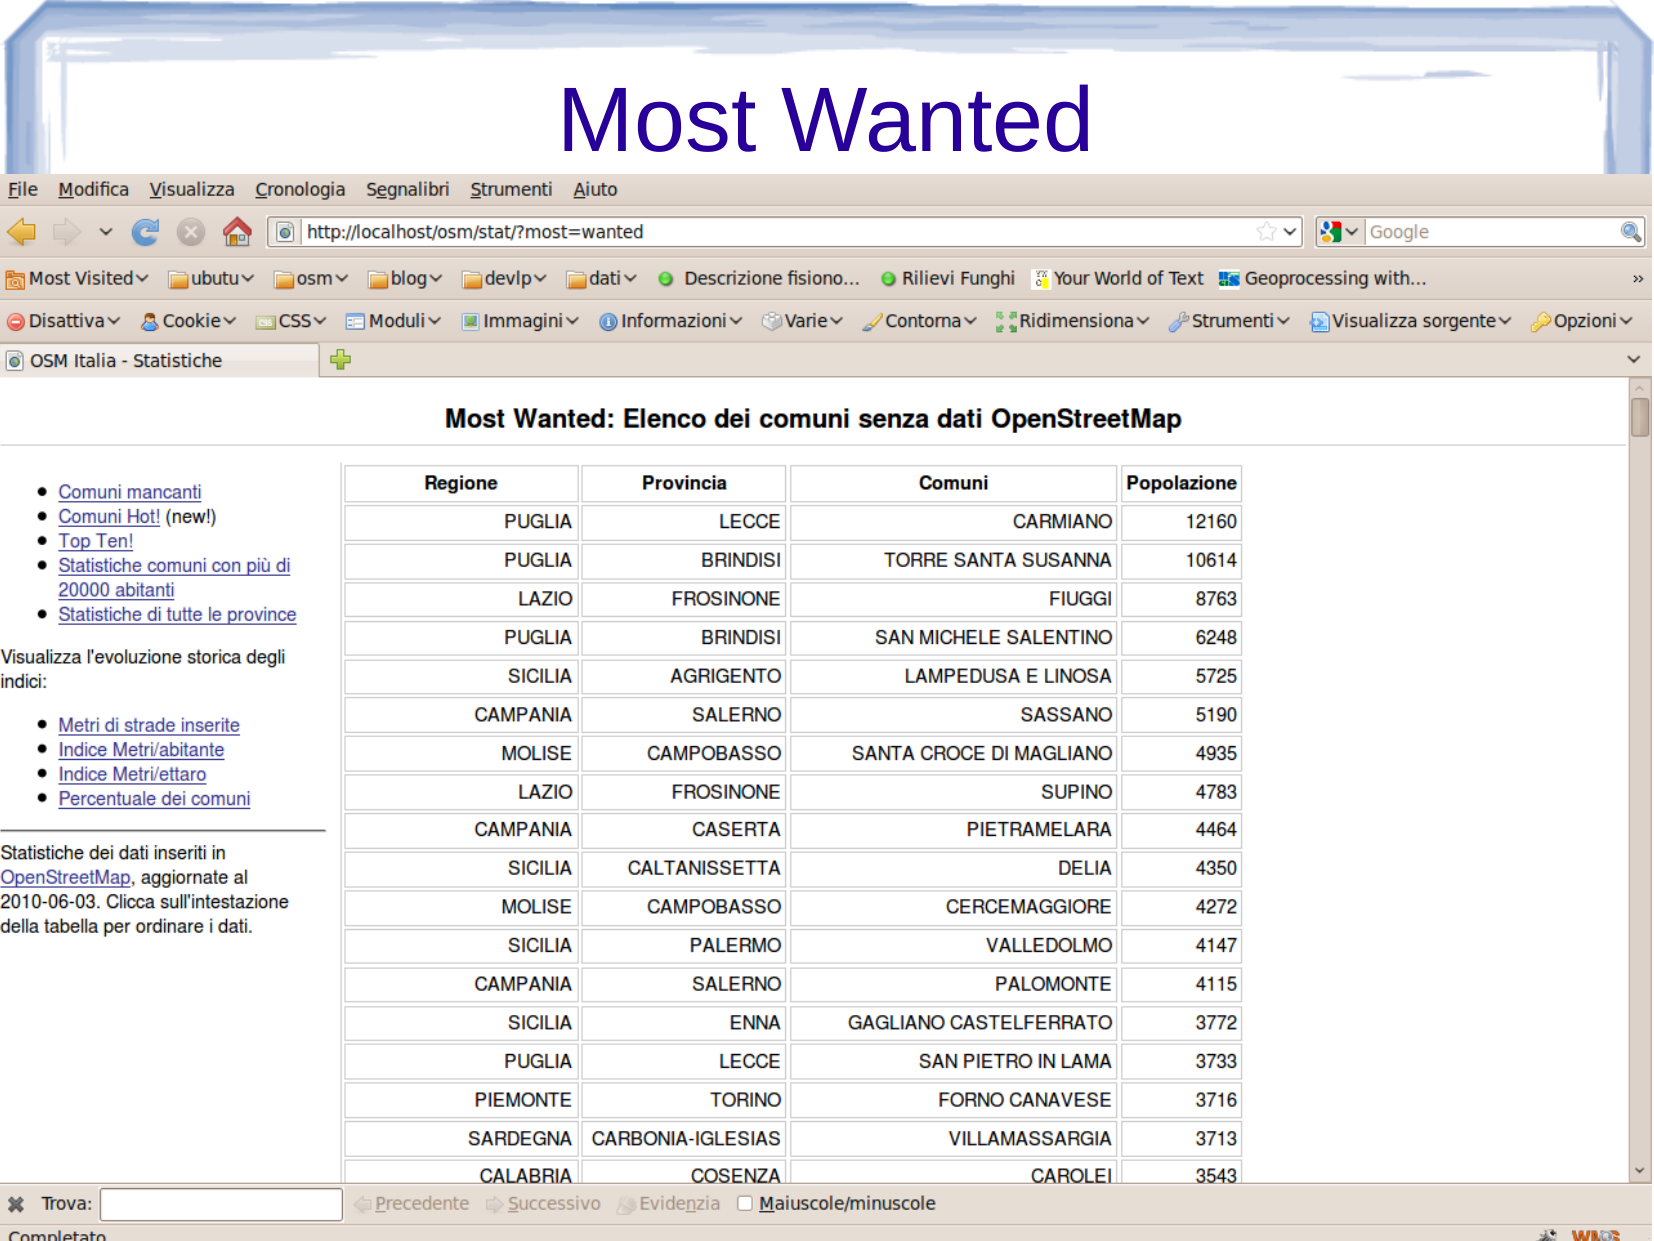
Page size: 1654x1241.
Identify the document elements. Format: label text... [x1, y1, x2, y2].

picture [0, 0, 1654, 1241]
title Most Wanted [82, 21, 1571, 174]
